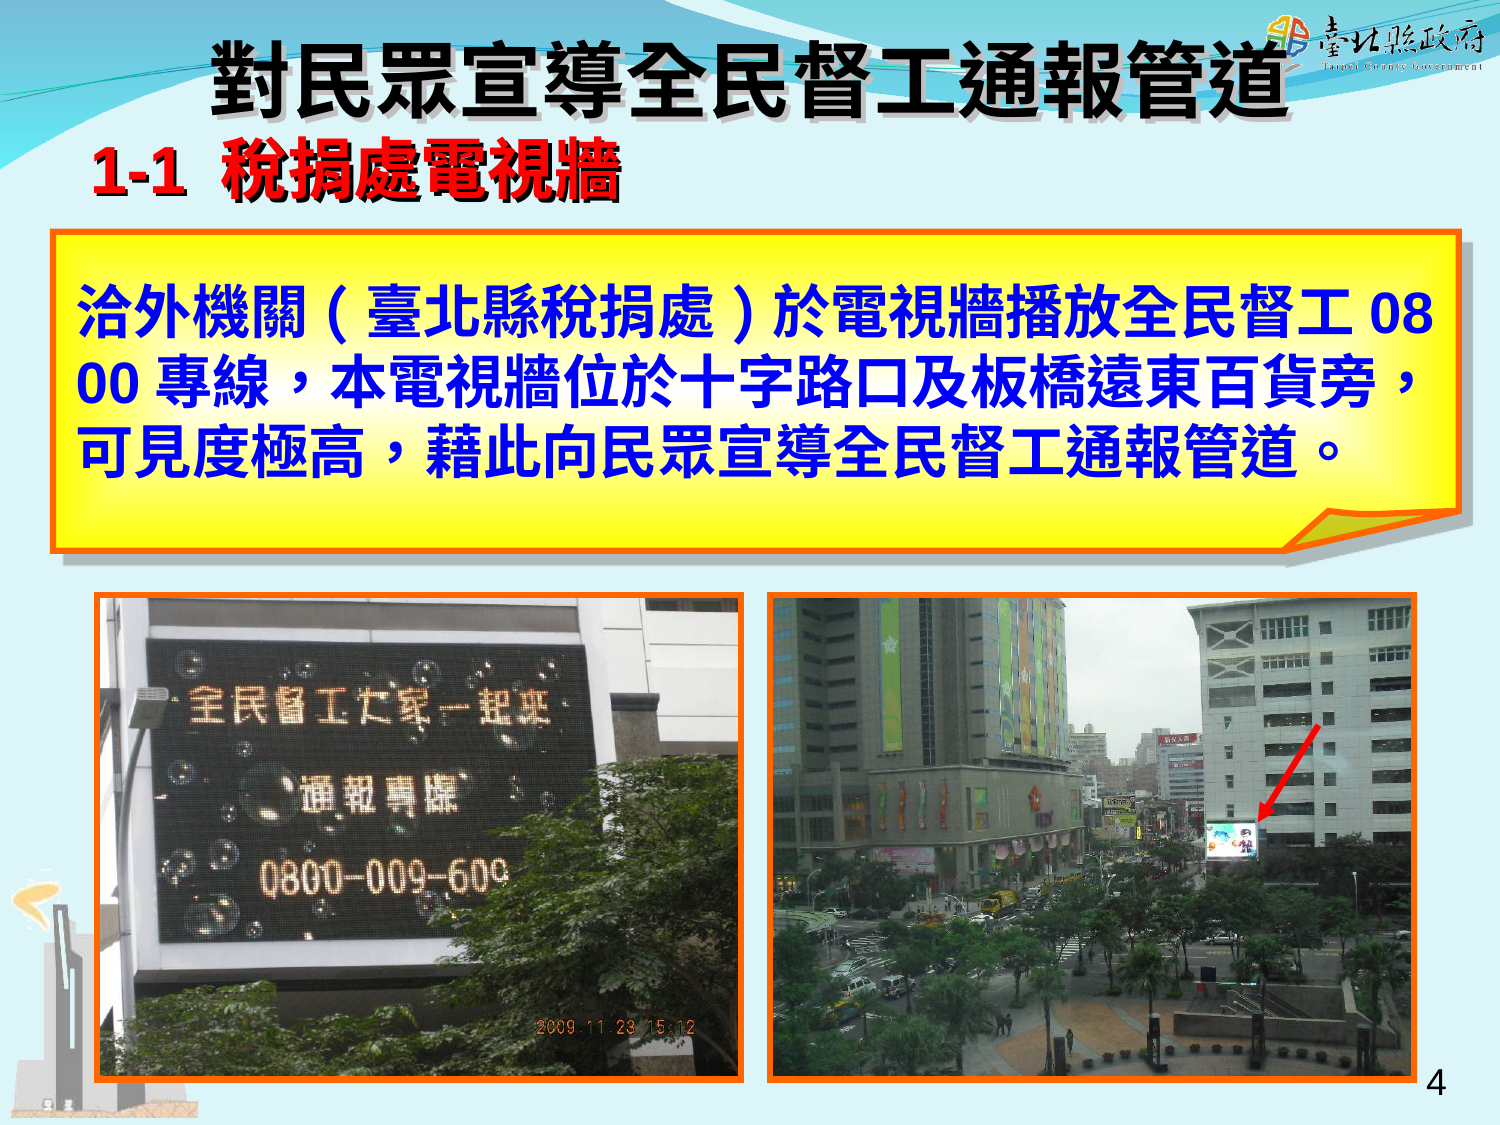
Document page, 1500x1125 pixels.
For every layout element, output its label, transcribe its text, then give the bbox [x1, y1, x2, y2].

text_box 洽外機關(臺北縣稅捐處)於電視牆播放全民督工0800專線，本電視牆位於十字路口及板橋遠東百貨旁，可見度極高，藉此向民眾宣導全民督工通報管道。 [53, 231, 1459, 551]
list 1-1 稅捐處電視牆 [75, 113, 1426, 220]
title 對民眾宣導全民督工通報管道 [75, 19, 1426, 113]
picture [0, 0, 1500, 102]
picture [100, 597, 739, 1077]
picture [11, 869, 198, 1118]
picture [773, 597, 1411, 1077]
